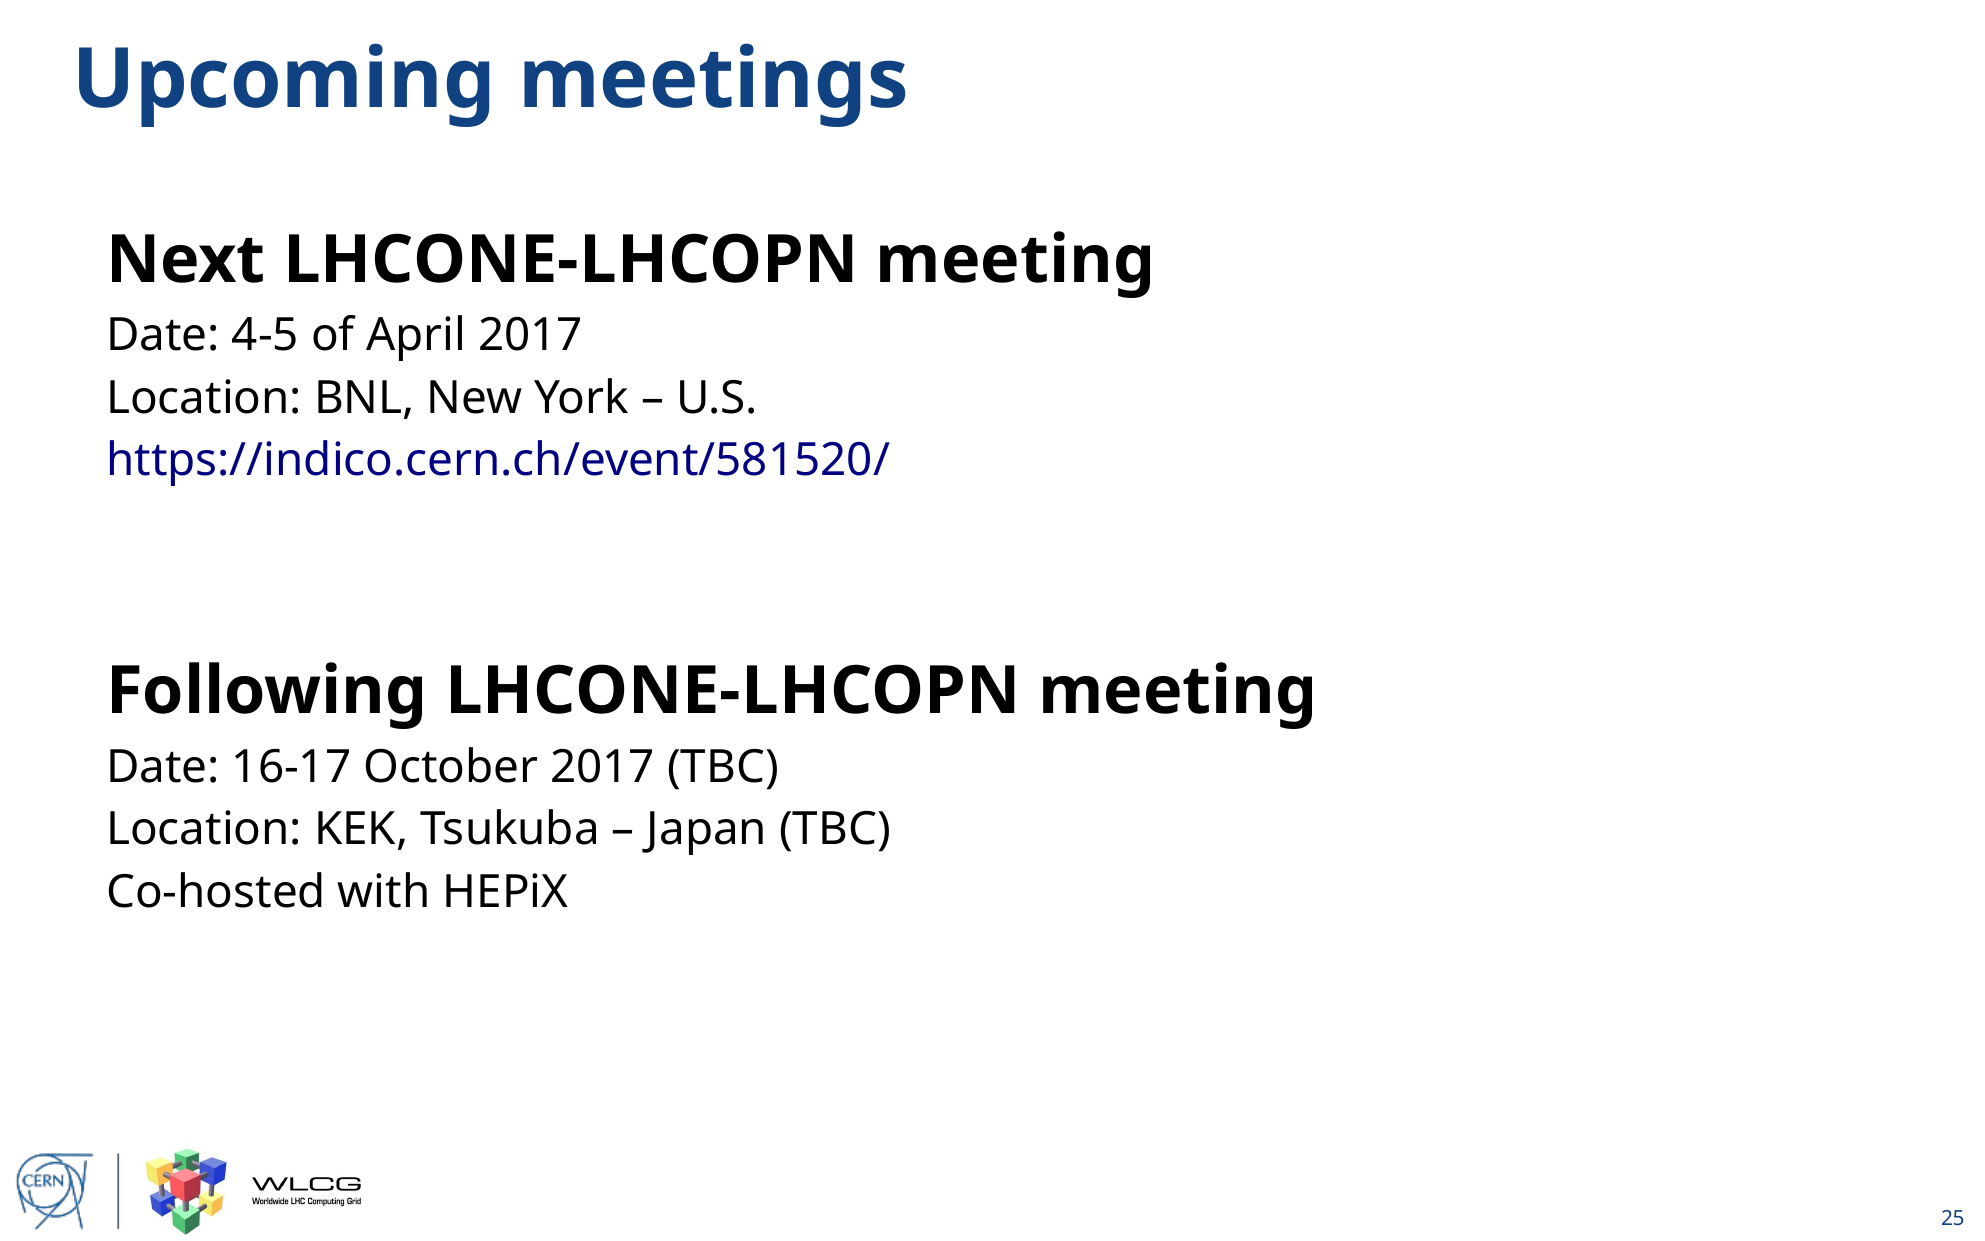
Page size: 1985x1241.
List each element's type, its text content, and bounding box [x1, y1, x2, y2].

picture [51, 1200, 64, 1215]
picture [19, 1188, 64, 1207]
picture [16, 1188, 64, 1236]
title Upcoming meetings [72, 0, 1834, 166]
picture [38, 1207, 55, 1215]
text_box Next LHCONE-LHCOPN meeting Date: 4-5 of April 2017 Location: BNL, New York – U.S. https://indico.cern.ch/event/581520/ Following LHCONE-LHCOPN meeting Date: 16-17 October 2017 (TBC) Location: KEK, Tsukuba – Japan (TBC) Co-hosted with HEPiX [91, 203, 1921, 1241]
